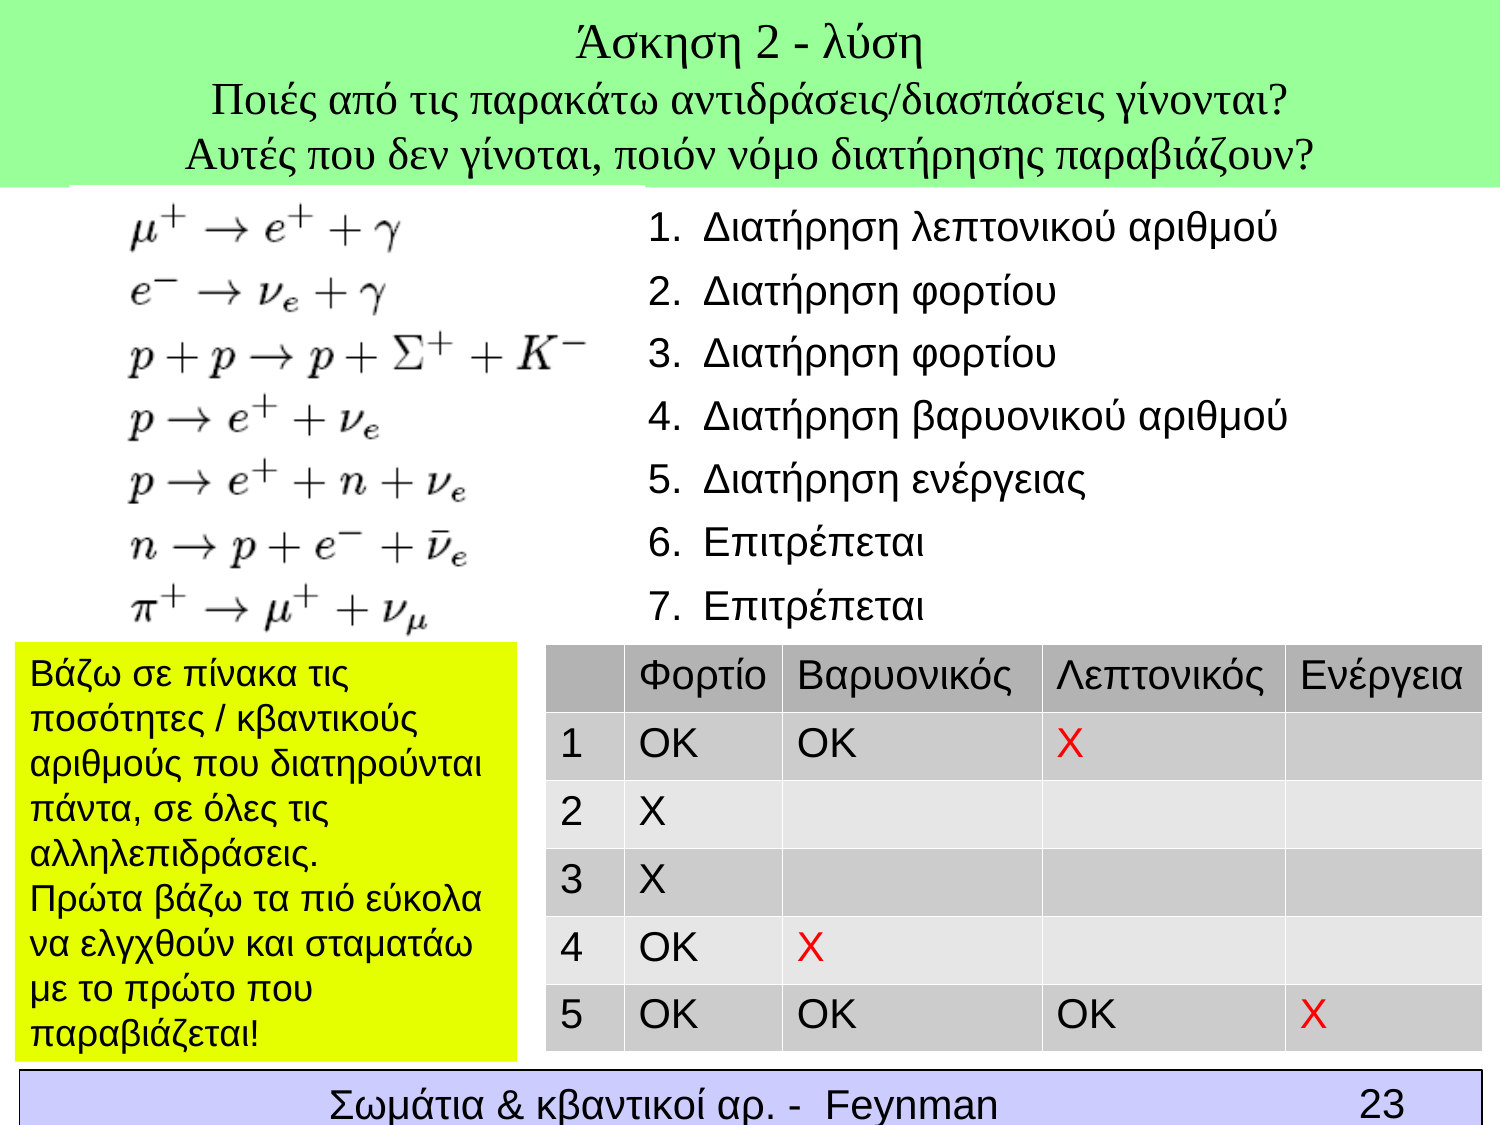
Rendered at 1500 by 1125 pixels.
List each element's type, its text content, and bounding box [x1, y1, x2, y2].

table_cell 5 [546, 985, 624, 1051]
table_cell Χ [625, 781, 782, 848]
table_cell 4 [546, 917, 624, 984]
table_cell ΟΚ [783, 713, 1042, 780]
text_box Βάζω σε πίνακα τις ποσότητες / κβαντικούς αριθμούς που διατηρούνται πάντα, σε όλες τις αλληλεπιδράσεις. Πρώτα βάζω τα πιό εύκολα να ελγχθούν και σταματάω με το πρώτο που παραβιάζεται! [14, 641, 518, 1062]
table_cell [1286, 849, 1482, 916]
table_cell ΟΚ [783, 985, 1042, 1051]
table_cell [1043, 781, 1285, 848]
table_cell [1043, 917, 1285, 984]
table_cell [1286, 917, 1482, 984]
table_cell [1286, 713, 1482, 780]
table_cell [783, 781, 1042, 848]
table_header [546, 645, 624, 712]
table_cell 3 [546, 849, 624, 916]
text_box Άσκηση 2 - λύση Ποιές από τις παρακάτω αντιδράσεις/διασπάσεις γίνονται? Αυτές που δεν γίνοται, ποιόν νόμο διατήρησης παραβιάζουν? [0, 0, 1500, 188]
table_cell 2 [546, 781, 624, 848]
table_header Ενέργεια [1286, 645, 1482, 712]
table_cell [783, 849, 1042, 916]
table_header Βαρυονικός [783, 645, 1042, 712]
table_cell ΟΚ [625, 713, 782, 780]
table_cell Χ [783, 917, 1042, 984]
table_cell [1286, 781, 1482, 848]
table_cell 1 [546, 713, 624, 780]
table_cell Χ [625, 849, 782, 916]
picture [69, 185, 646, 642]
table_cell ΟΚ [1043, 985, 1285, 1051]
table_cell [1043, 849, 1285, 916]
text_box Διατήρηση λεπτονικού αριθμού Διατήρηση φορτίου Διατήρηση φορτίου Διατήρηση βαρυονικού αριθμού Διατήρηση ενέργειας Επιτρέπεται Επιτρέπεται [633, 192, 1465, 637]
table_header Φορτίο [625, 645, 782, 712]
table_cell ΟΚ [625, 917, 782, 984]
table_cell ΟΚ [625, 985, 782, 1051]
table_cell Χ [1286, 985, 1482, 1051]
table_cell Χ [1043, 713, 1285, 780]
table_header Λεπτονικός [1043, 645, 1285, 712]
